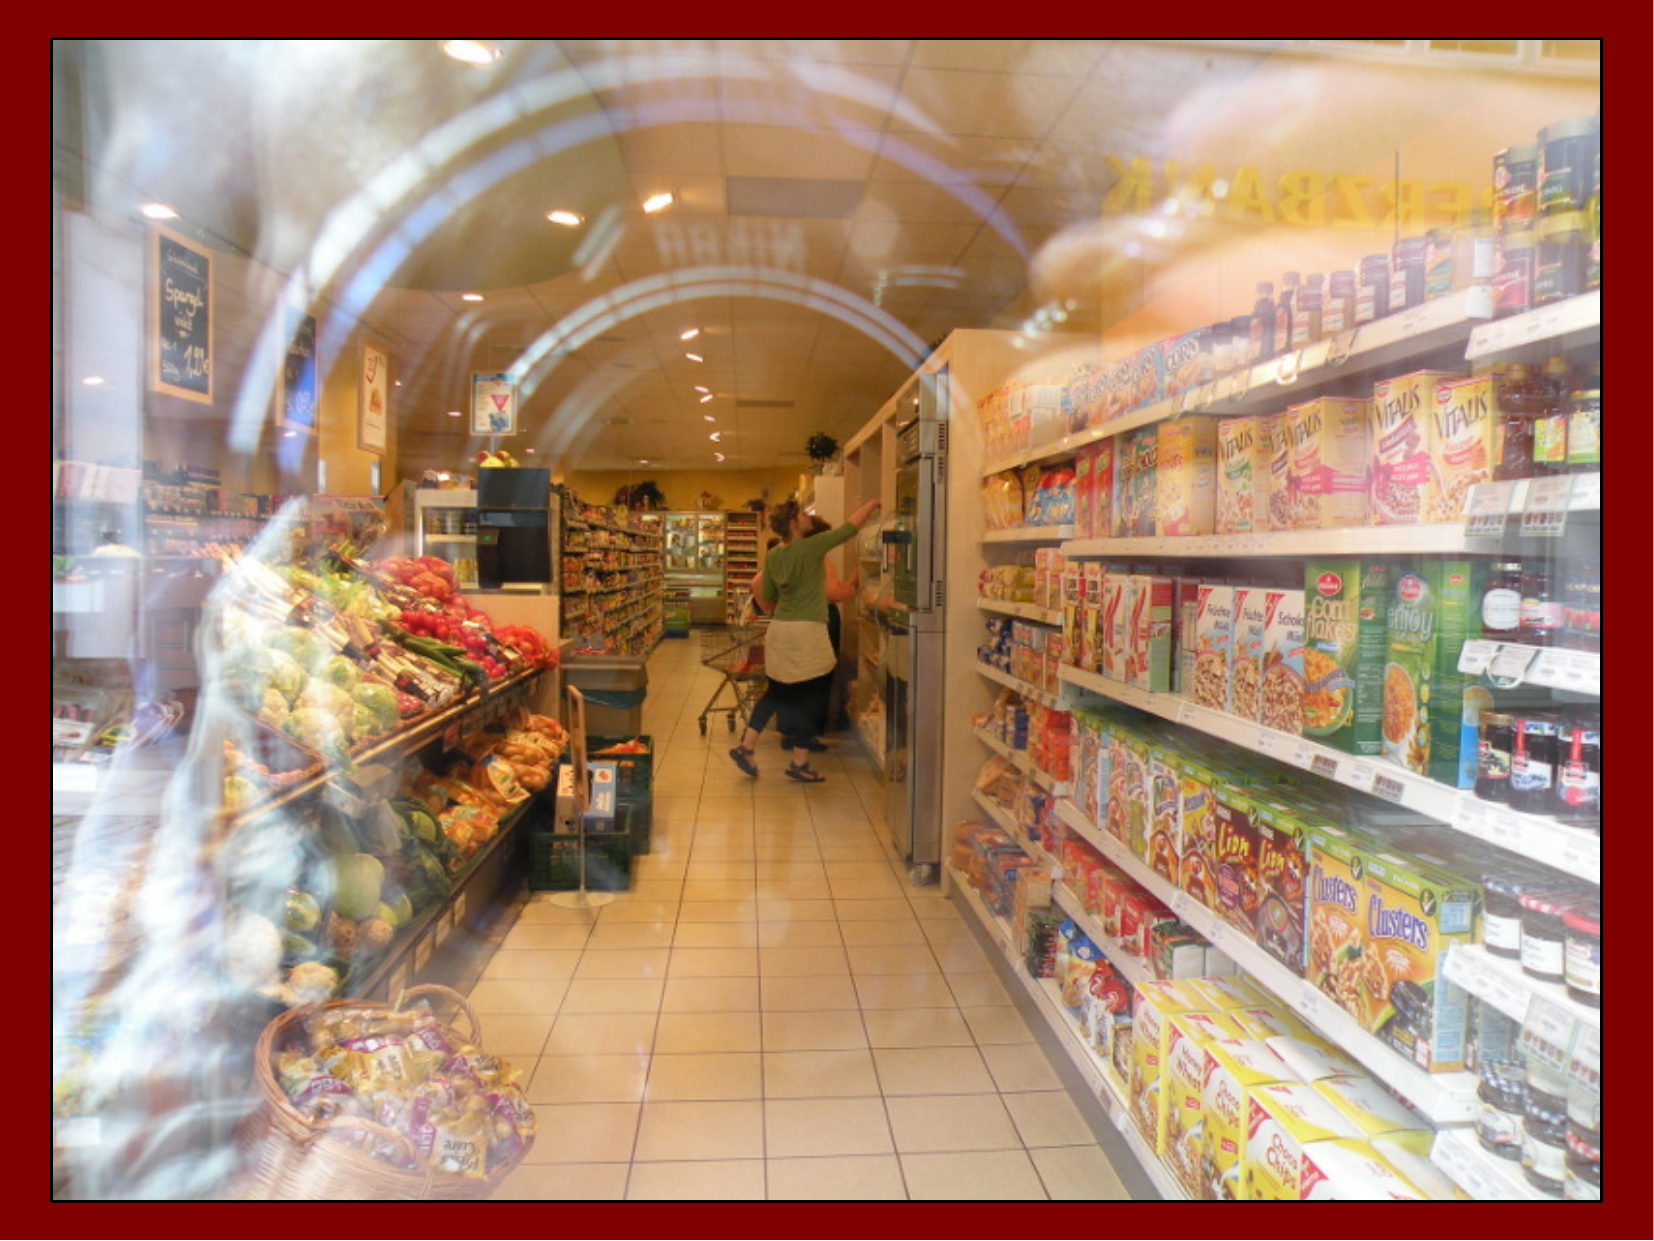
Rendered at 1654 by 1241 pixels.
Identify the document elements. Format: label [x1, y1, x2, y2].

picture [53, 39, 1601, 1201]
